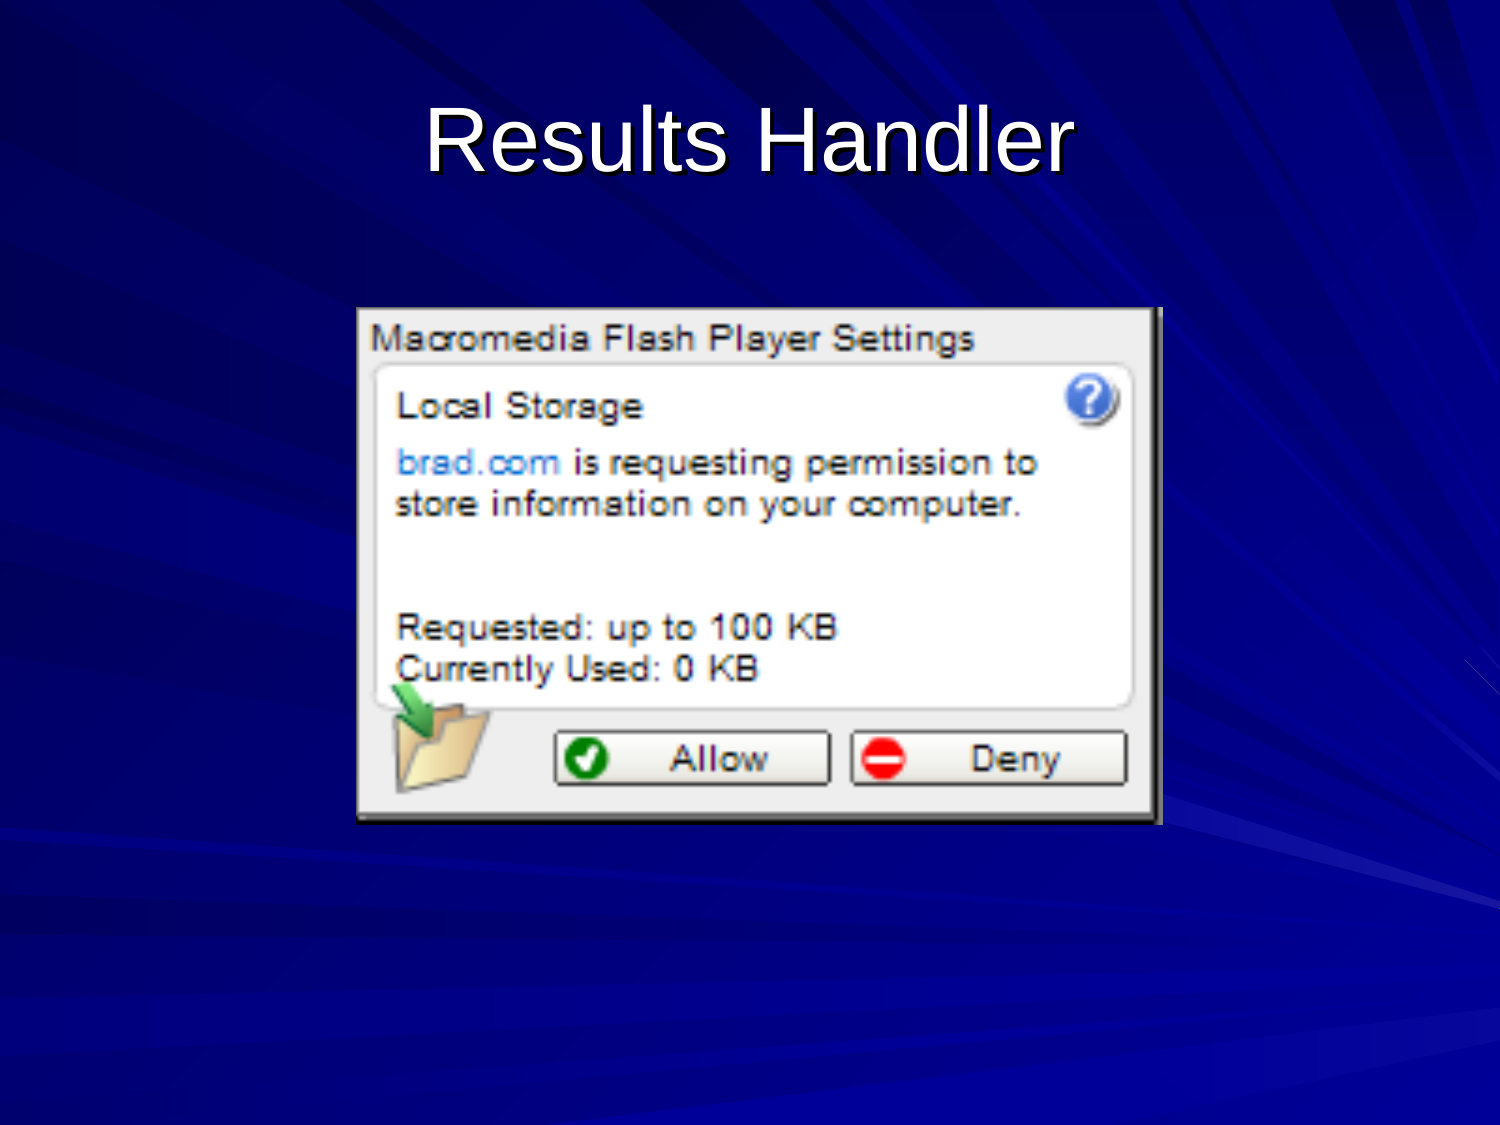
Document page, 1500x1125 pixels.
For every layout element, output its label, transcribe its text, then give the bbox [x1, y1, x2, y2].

title Results Handler [75, 52, 1426, 226]
picture [356, 307, 1163, 826]
